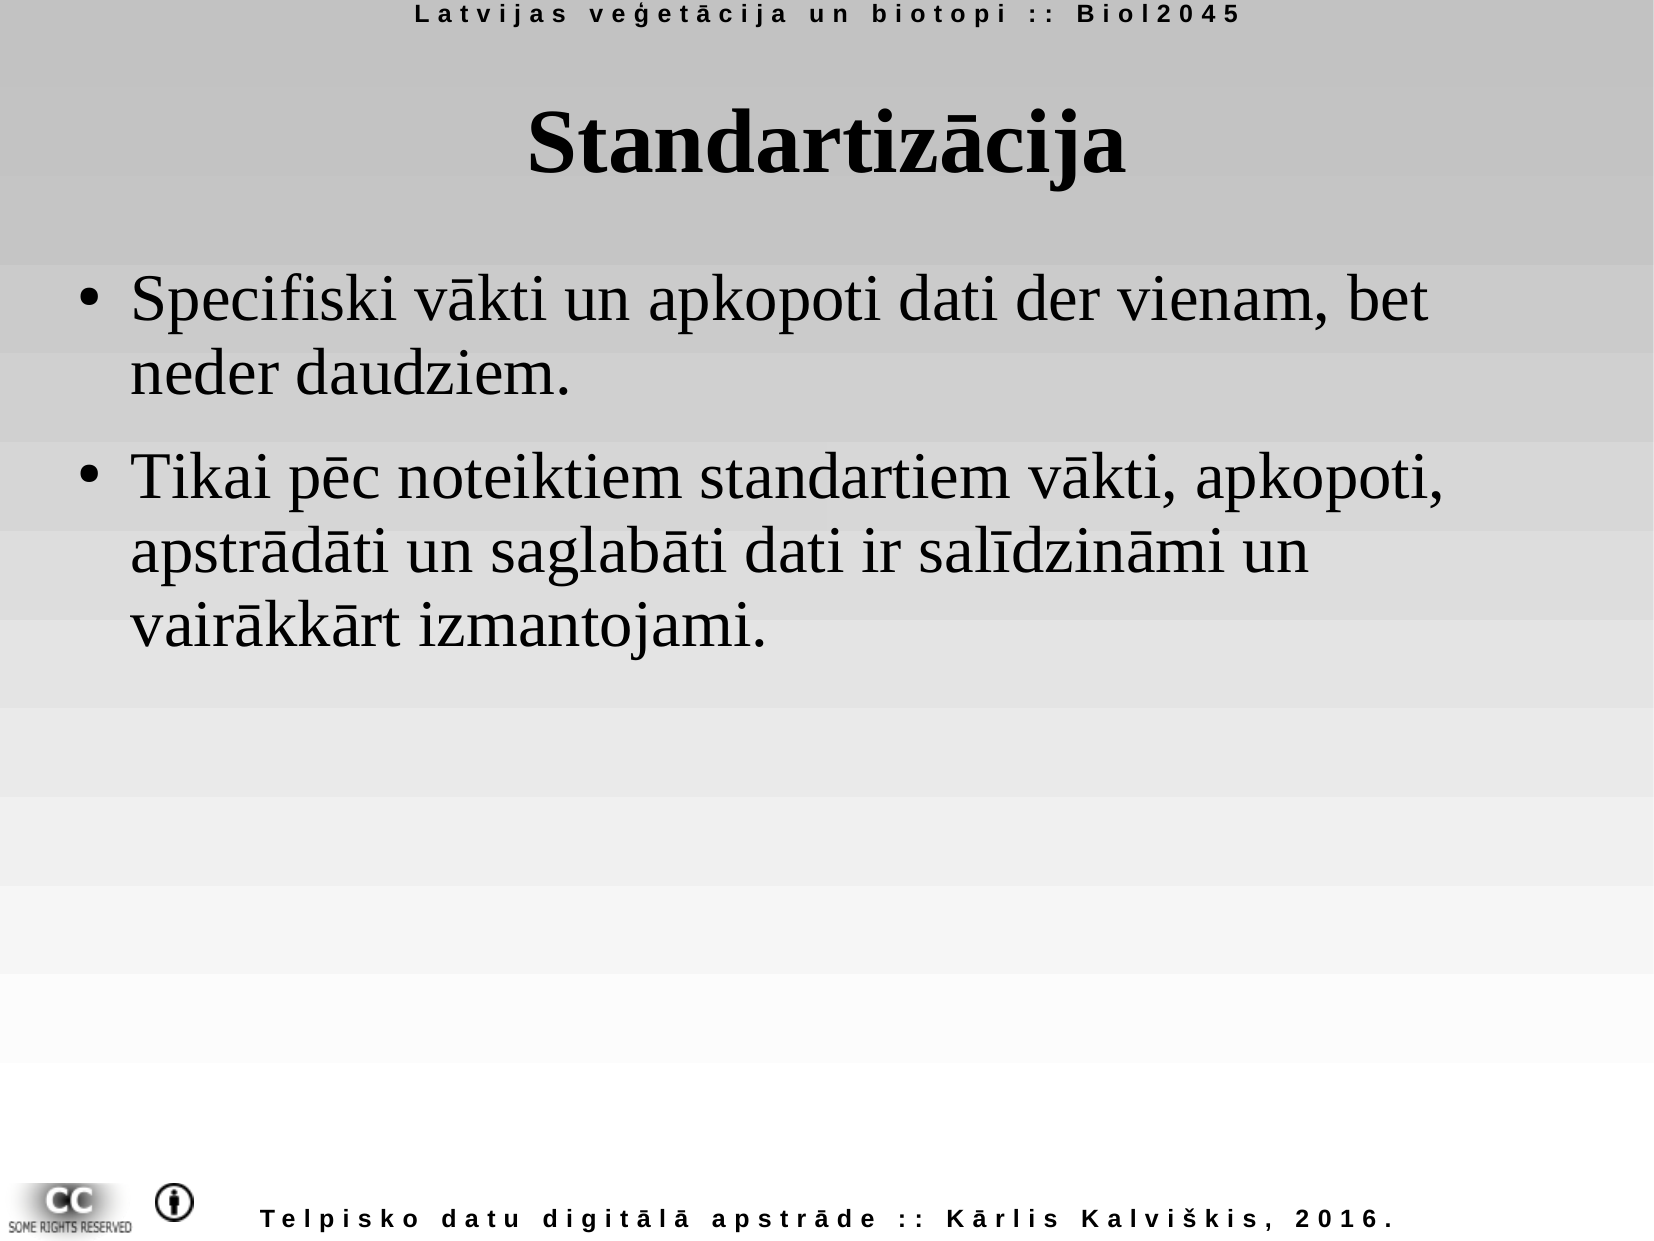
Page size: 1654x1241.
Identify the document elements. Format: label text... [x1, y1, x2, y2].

title Standartizācija [59, 37, 1596, 246]
list Specifiski vākti un apkopoti dati der vienam, bet neder daudziem. Tikai pēc noteiktiem standartiem vākti, apkopoti, apstrādāti un saglabāti dati ir salīdzināmi un vairākkārt izmantojami. [59, 261, 1596, 1175]
picture [0, 0, 1654, 1241]
